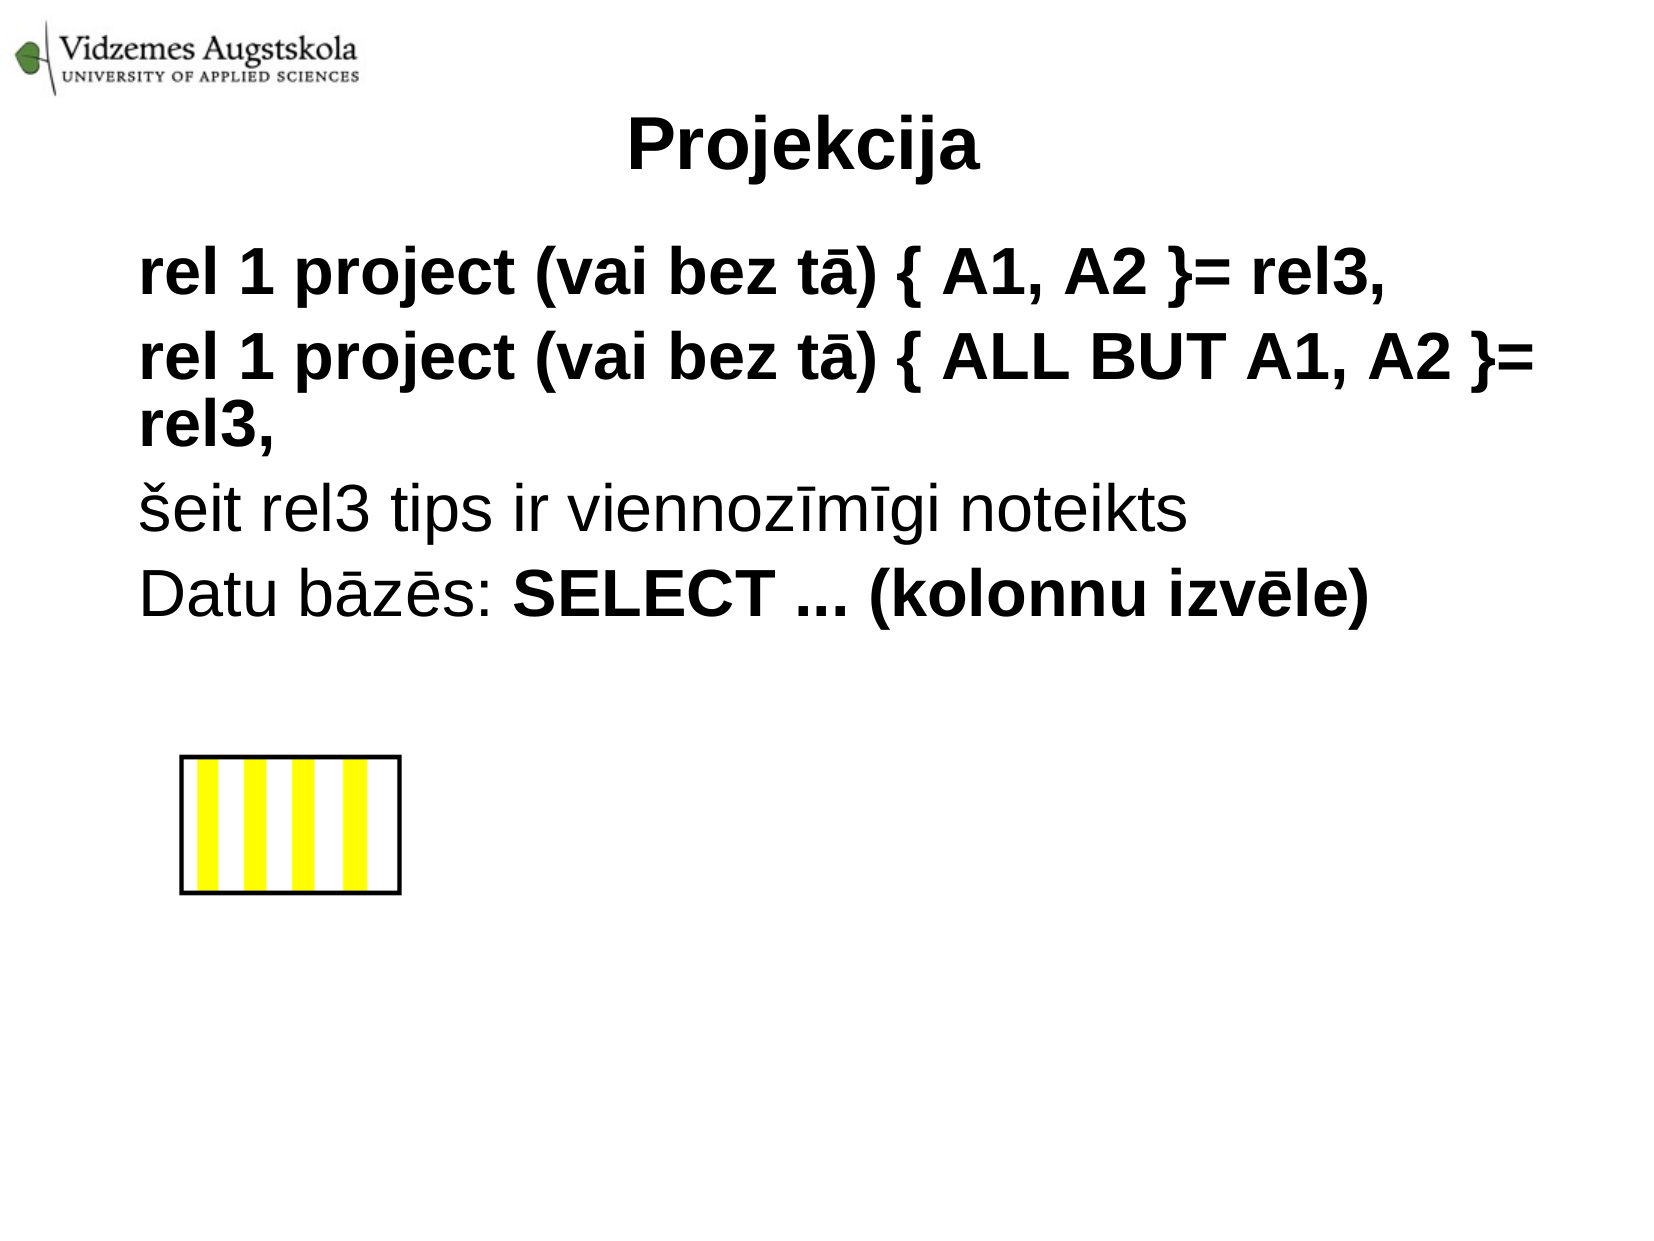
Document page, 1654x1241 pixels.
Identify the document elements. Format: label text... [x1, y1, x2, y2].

picture [5, 2, 368, 113]
title Projekcija [94, 103, 1512, 188]
picture [172, 749, 408, 900]
list rel 1 project (vai bez tā) { A1, A2 }= rel3, rel 1 project (vai bez tā) { ALL BUT A1, A2 }= rel3, šeit rel3 tips ir viennozīmīgi noteikts Datu bāzēs: SELECT ... (kolonnu izvēle) [82, 236, 1569, 1107]
